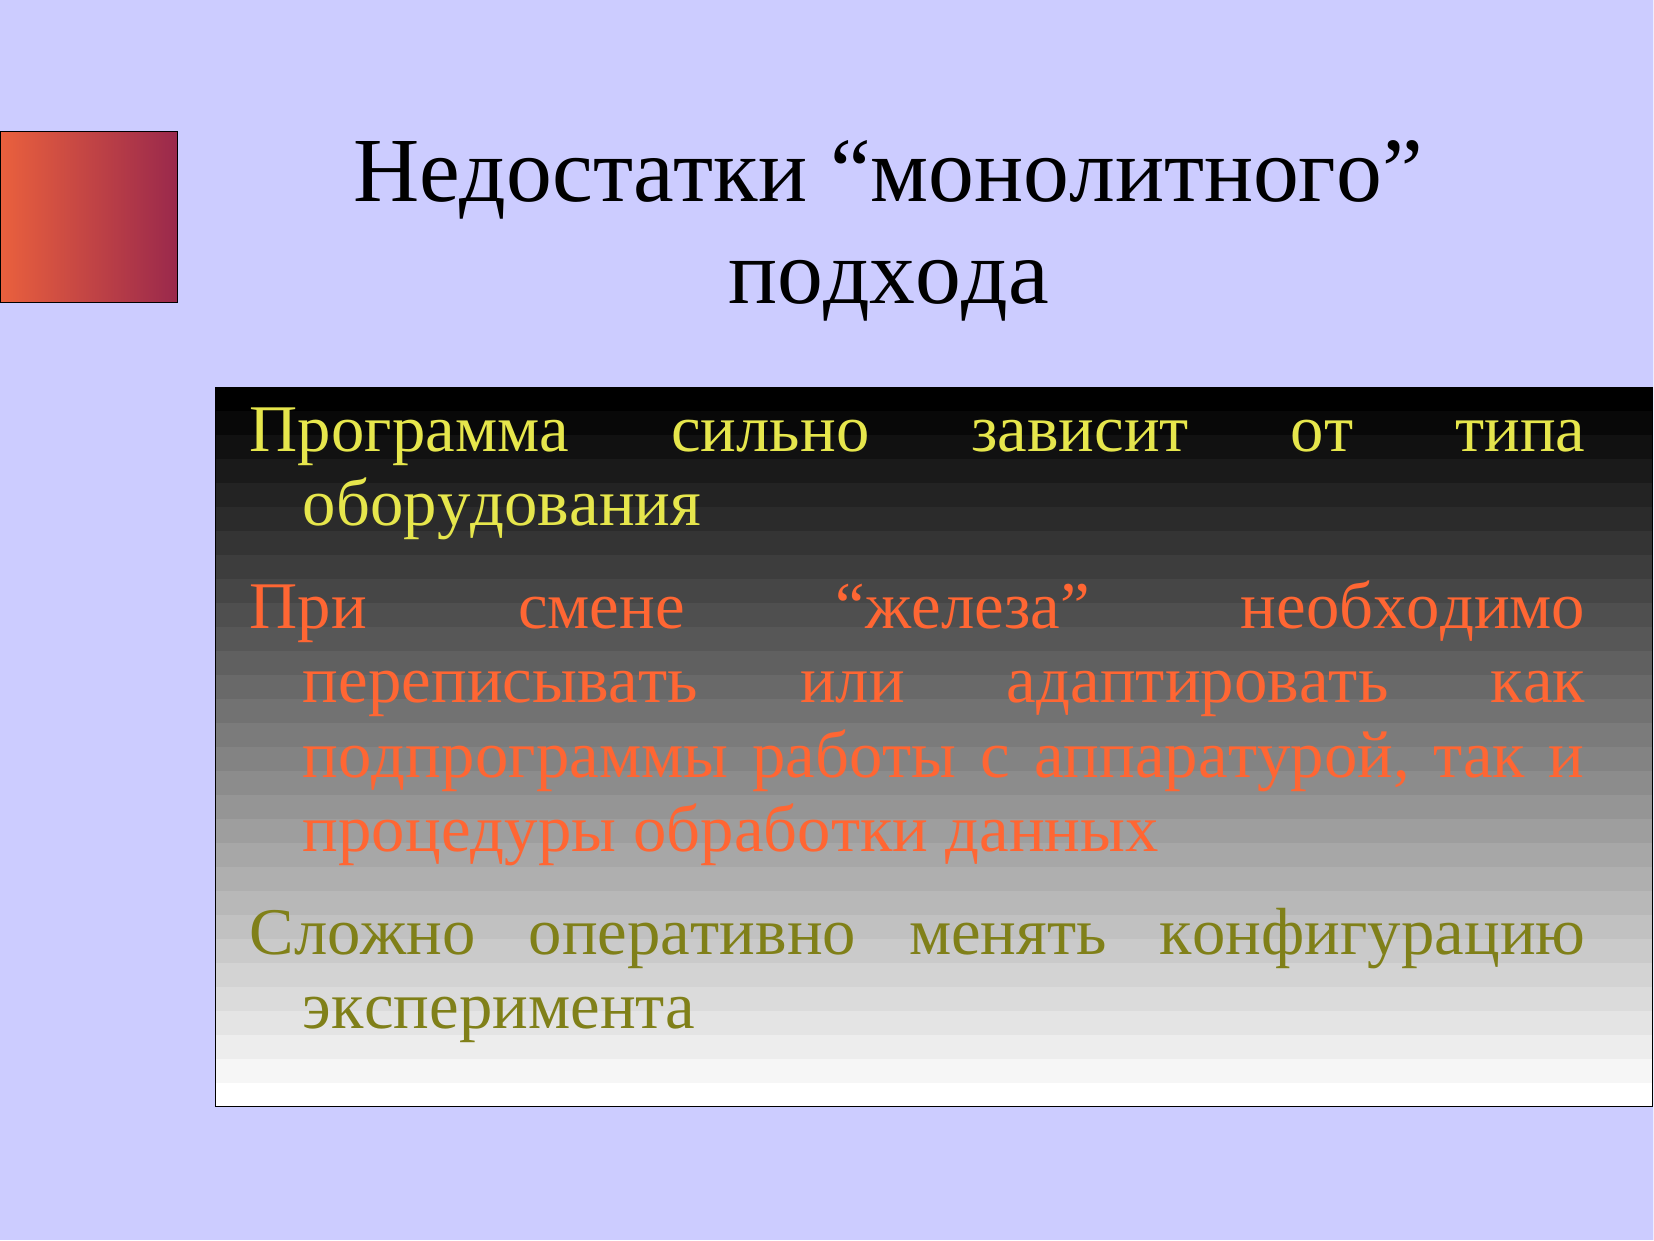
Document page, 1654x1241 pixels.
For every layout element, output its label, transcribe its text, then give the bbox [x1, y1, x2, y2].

list Программа сильно зависит от типа оборудования При смене “железа” необходимо переписывать или адаптировать как подпрограммы работы с аппаратурой, так и процедуры обработки данных Сложно оперативно менять конфигурацию эксперимента [232, 391, 1587, 1096]
title Недостатки “монолитного” подхода [231, 110, 1547, 333]
